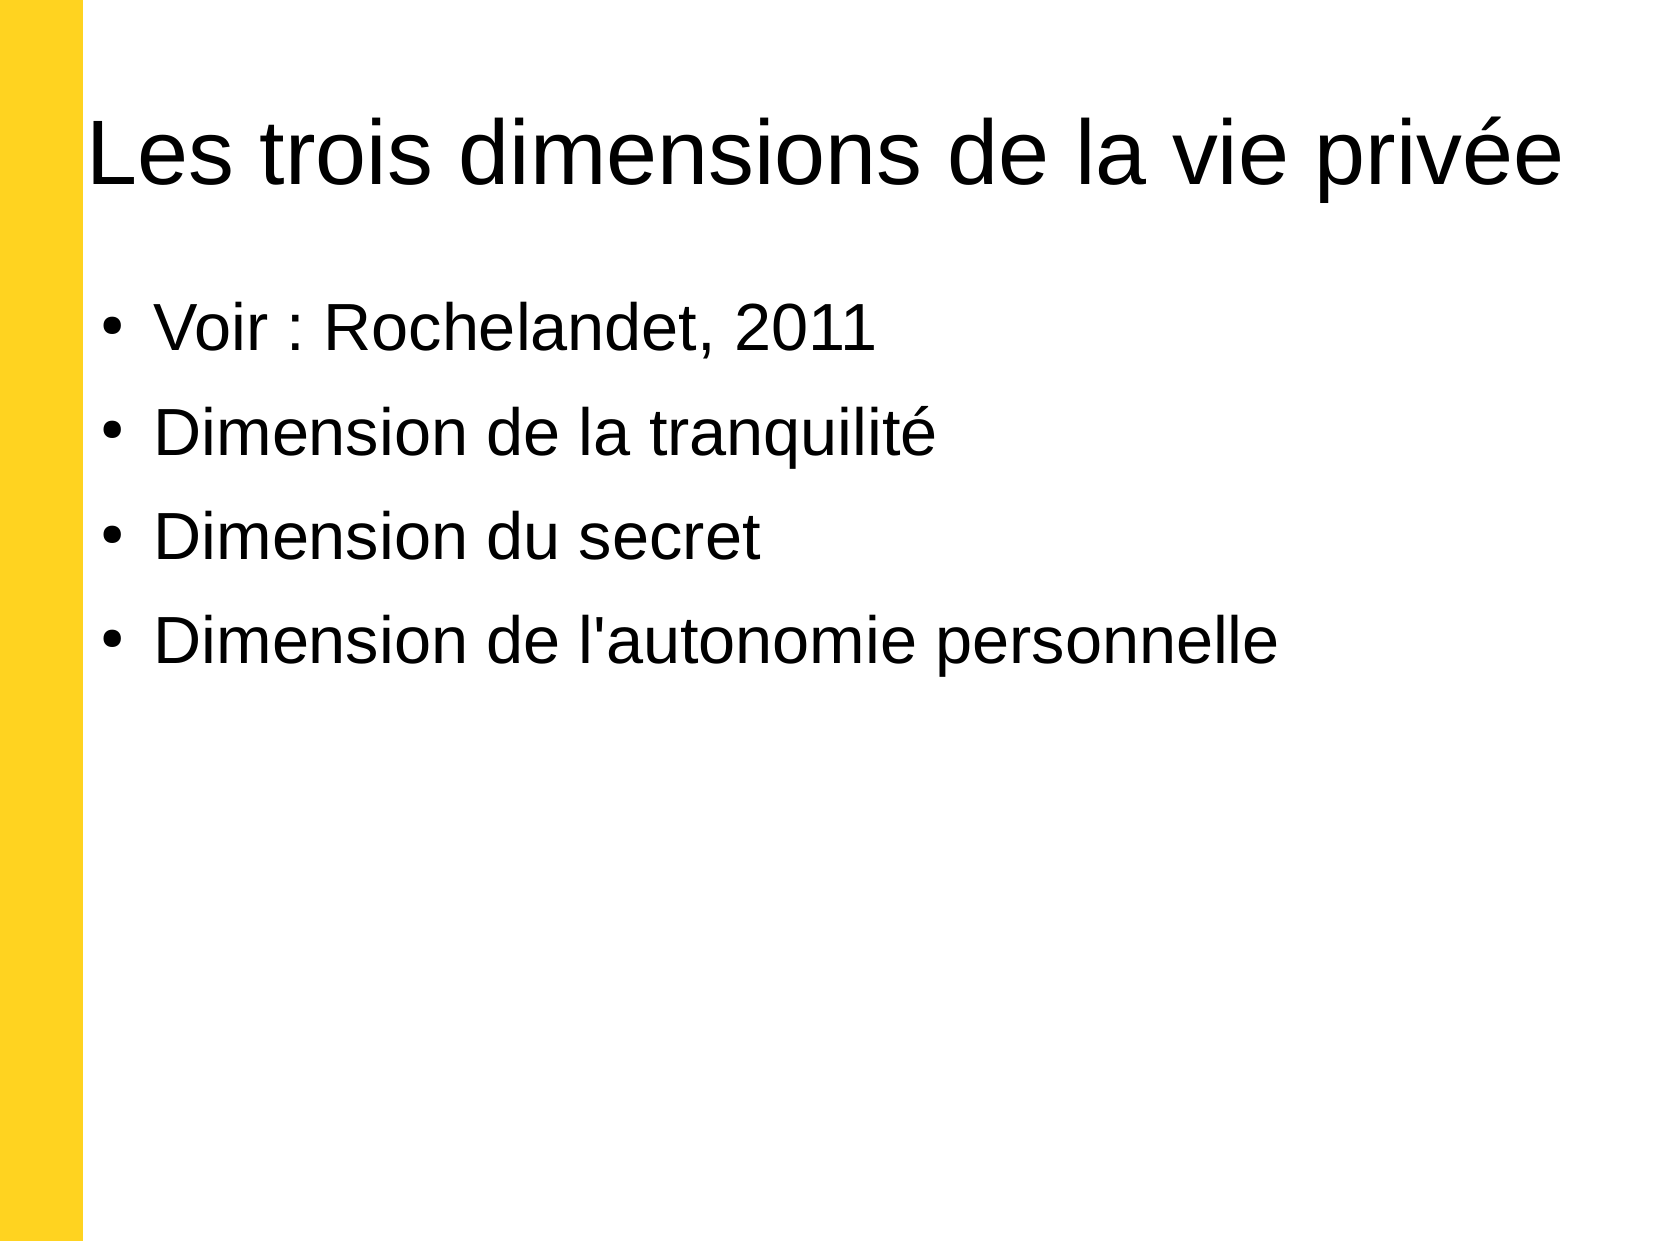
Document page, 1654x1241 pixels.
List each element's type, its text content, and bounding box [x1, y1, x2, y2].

title Les trois dimensions de la vie privée [83, 49, 1571, 257]
text_box [0, 0, 83, 1241]
list Voir : Rochelandet, 2011 Dimension de la tranquilité Dimension du secret Dimension de l'autonomie personnelle [83, 290, 1571, 1010]
